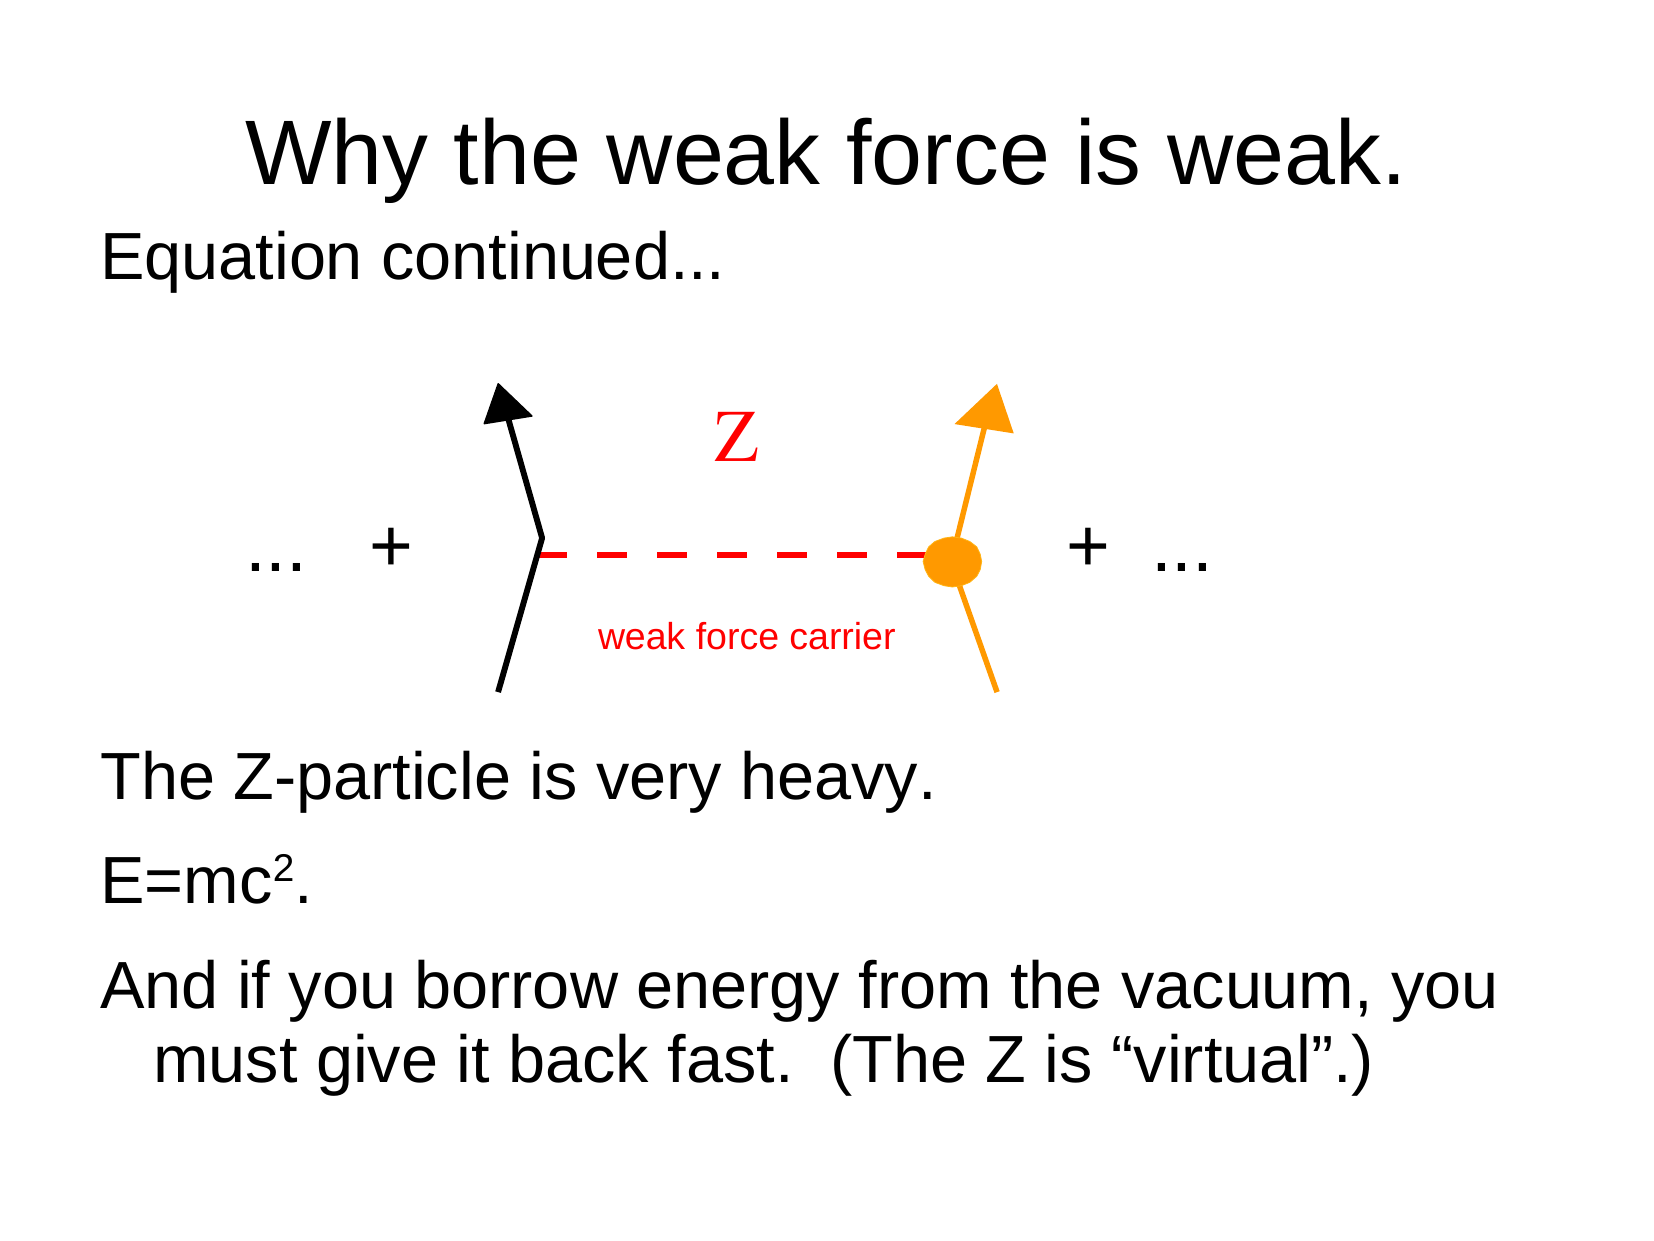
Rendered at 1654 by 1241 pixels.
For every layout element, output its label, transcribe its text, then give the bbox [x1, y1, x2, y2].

text_box [923, 536, 982, 588]
text_box [484, 383, 532, 424]
text_box weak force carrier [583, 608, 911, 670]
list The Z-particle is very heavy. E=mc2. And if you borrow energy from the vacuum, you must give it back fast. (The Z is “virtual”.) [82, 739, 1571, 1131]
text_box Z [712, 409, 762, 479]
list Equation continued... [82, 219, 1571, 313]
text_box + ... [1051, 496, 1229, 604]
text_box [954, 383, 1014, 434]
title Why the weak force is weak. [82, 56, 1571, 219]
text_box ... + [230, 496, 429, 604]
